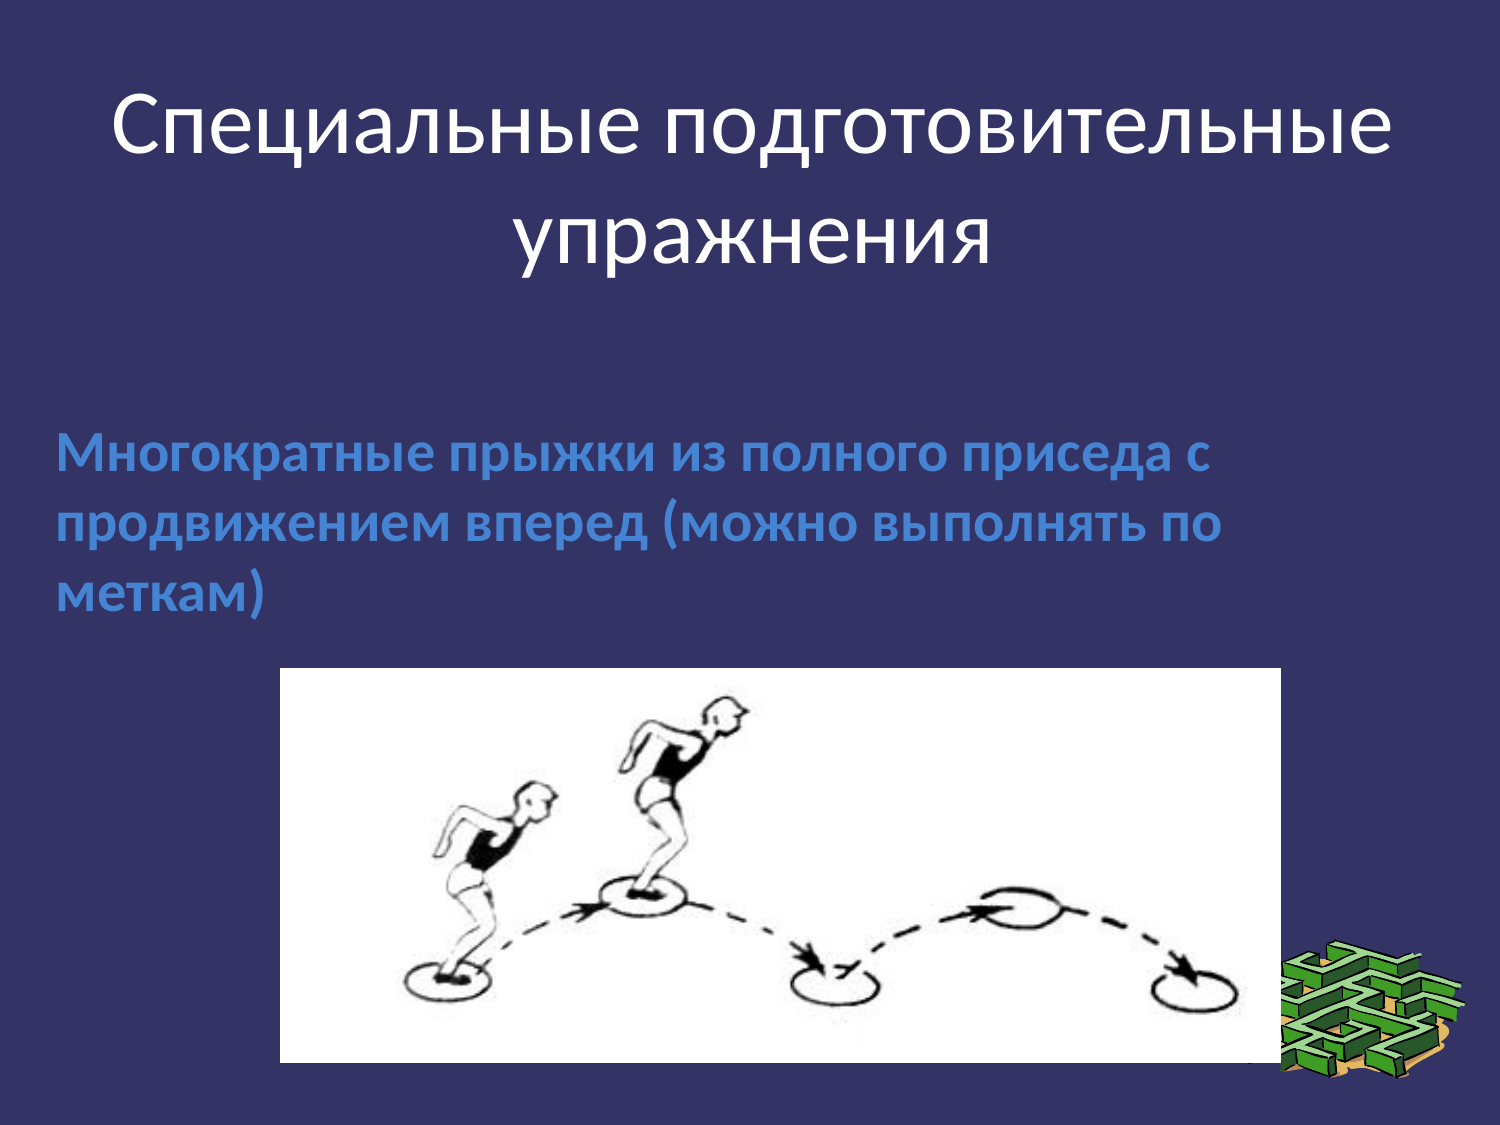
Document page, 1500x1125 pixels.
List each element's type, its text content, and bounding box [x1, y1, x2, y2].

list Многократные прыжки из полного приседа с продвижением вперед (можно выполнять по меткам) [41, 405, 1459, 1090]
title Специальные подготовительные упражнения [78, 54, 1429, 261]
picture [280, 668, 1281, 1063]
